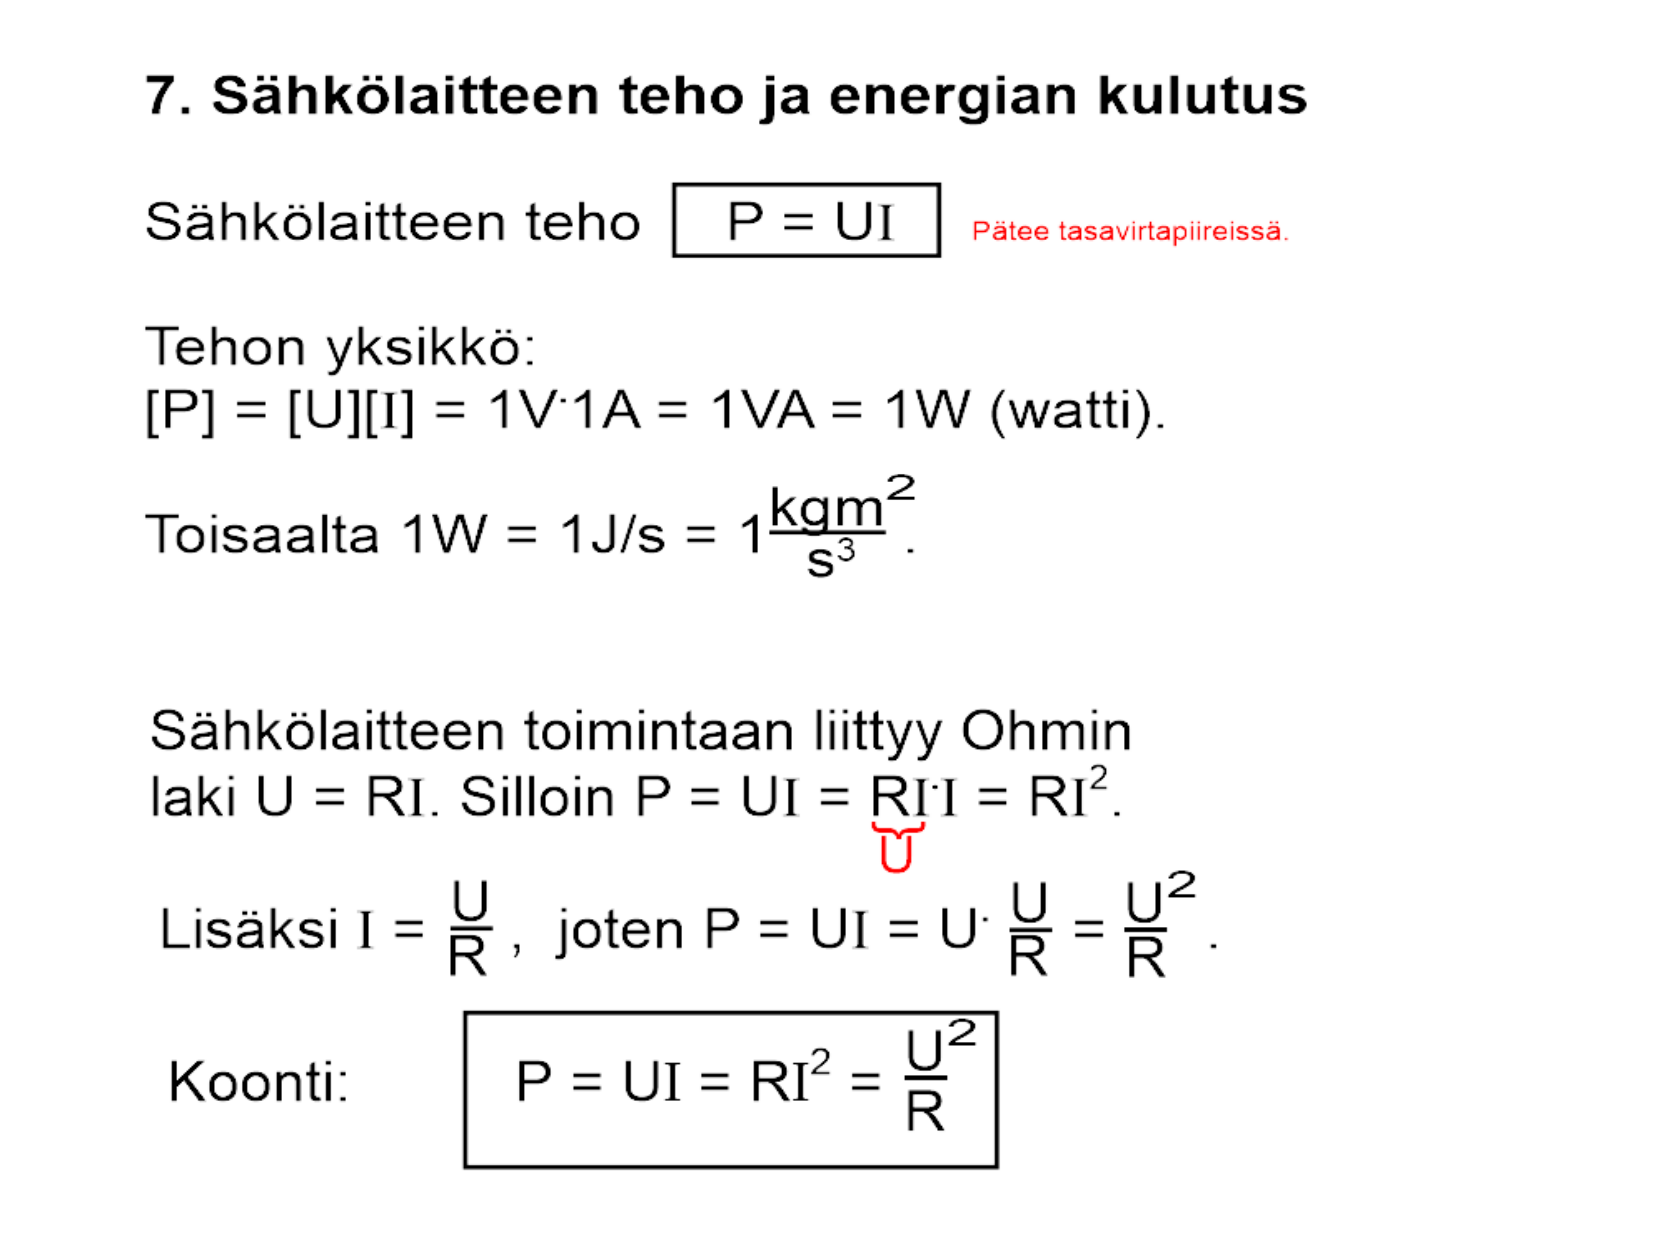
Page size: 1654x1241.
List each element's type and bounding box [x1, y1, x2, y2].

picture [100, 661, 1265, 1188]
picture [94, 19, 1427, 638]
